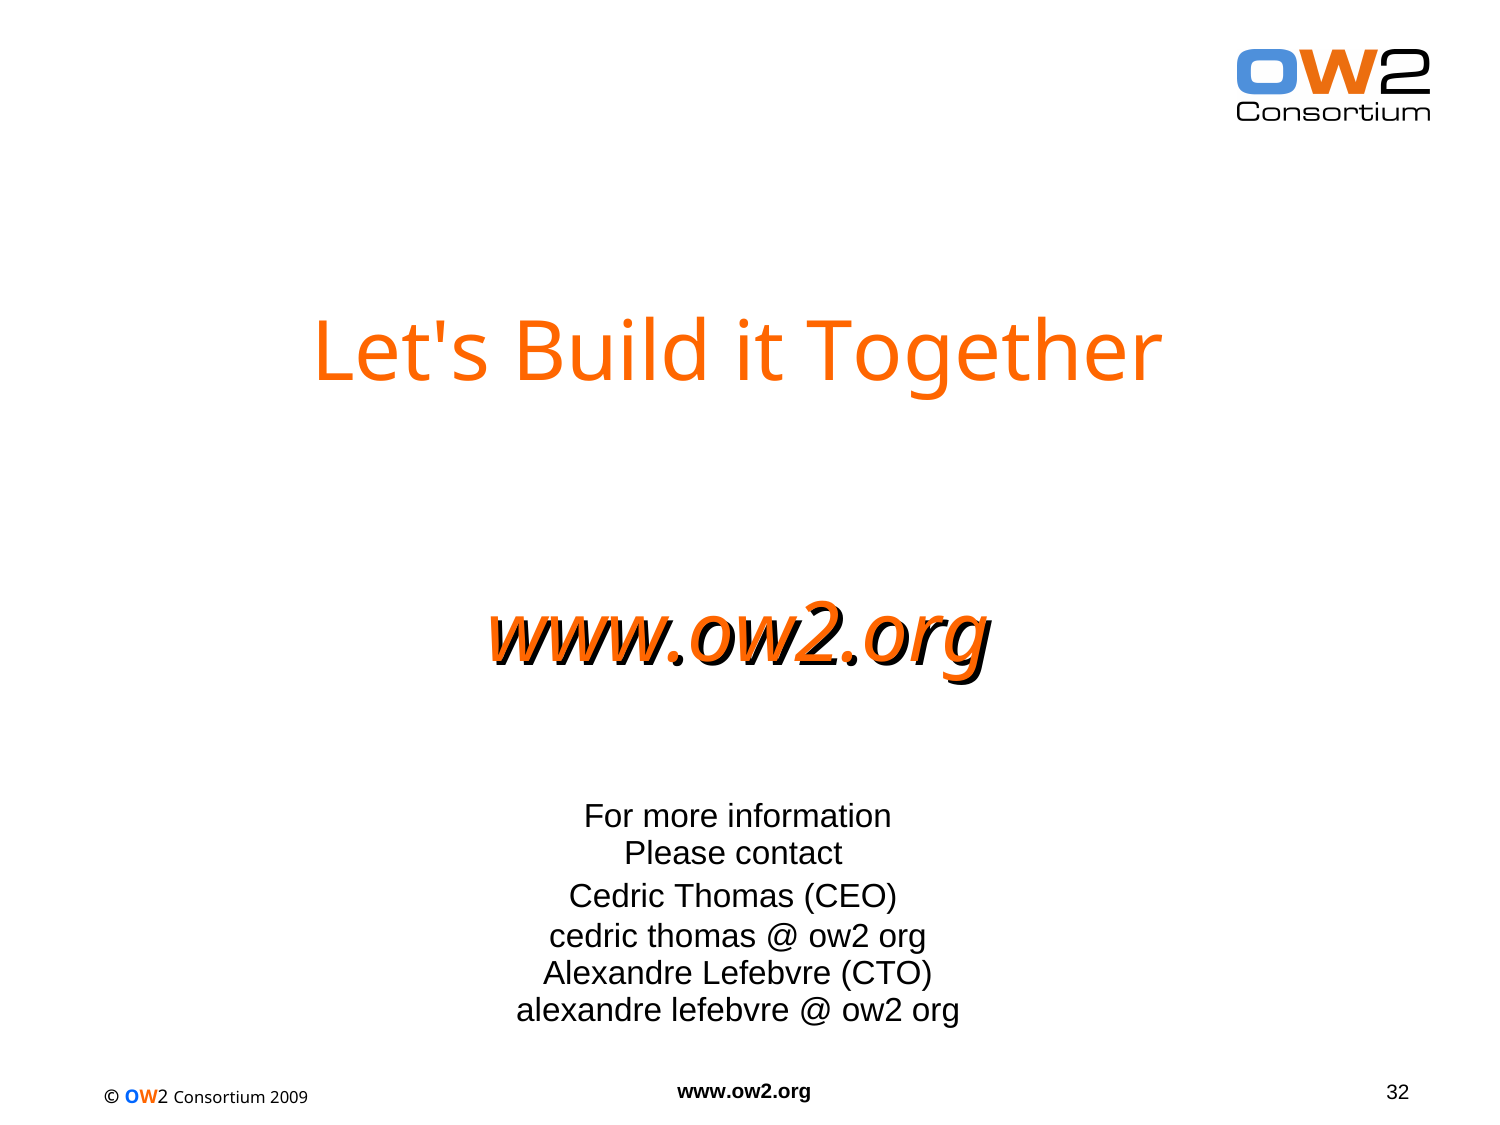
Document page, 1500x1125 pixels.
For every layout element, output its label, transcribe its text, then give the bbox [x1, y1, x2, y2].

title Let's Build it Together www.ow2.org [177, 277, 1300, 916]
text_box For more information Please contact Cedric Thomas (CEO)‏ cedric thomas @ ow2 org Alexandre Lefebvre (CTO) alexandre lefebvre @ ow2 org [472, 790, 1004, 1037]
